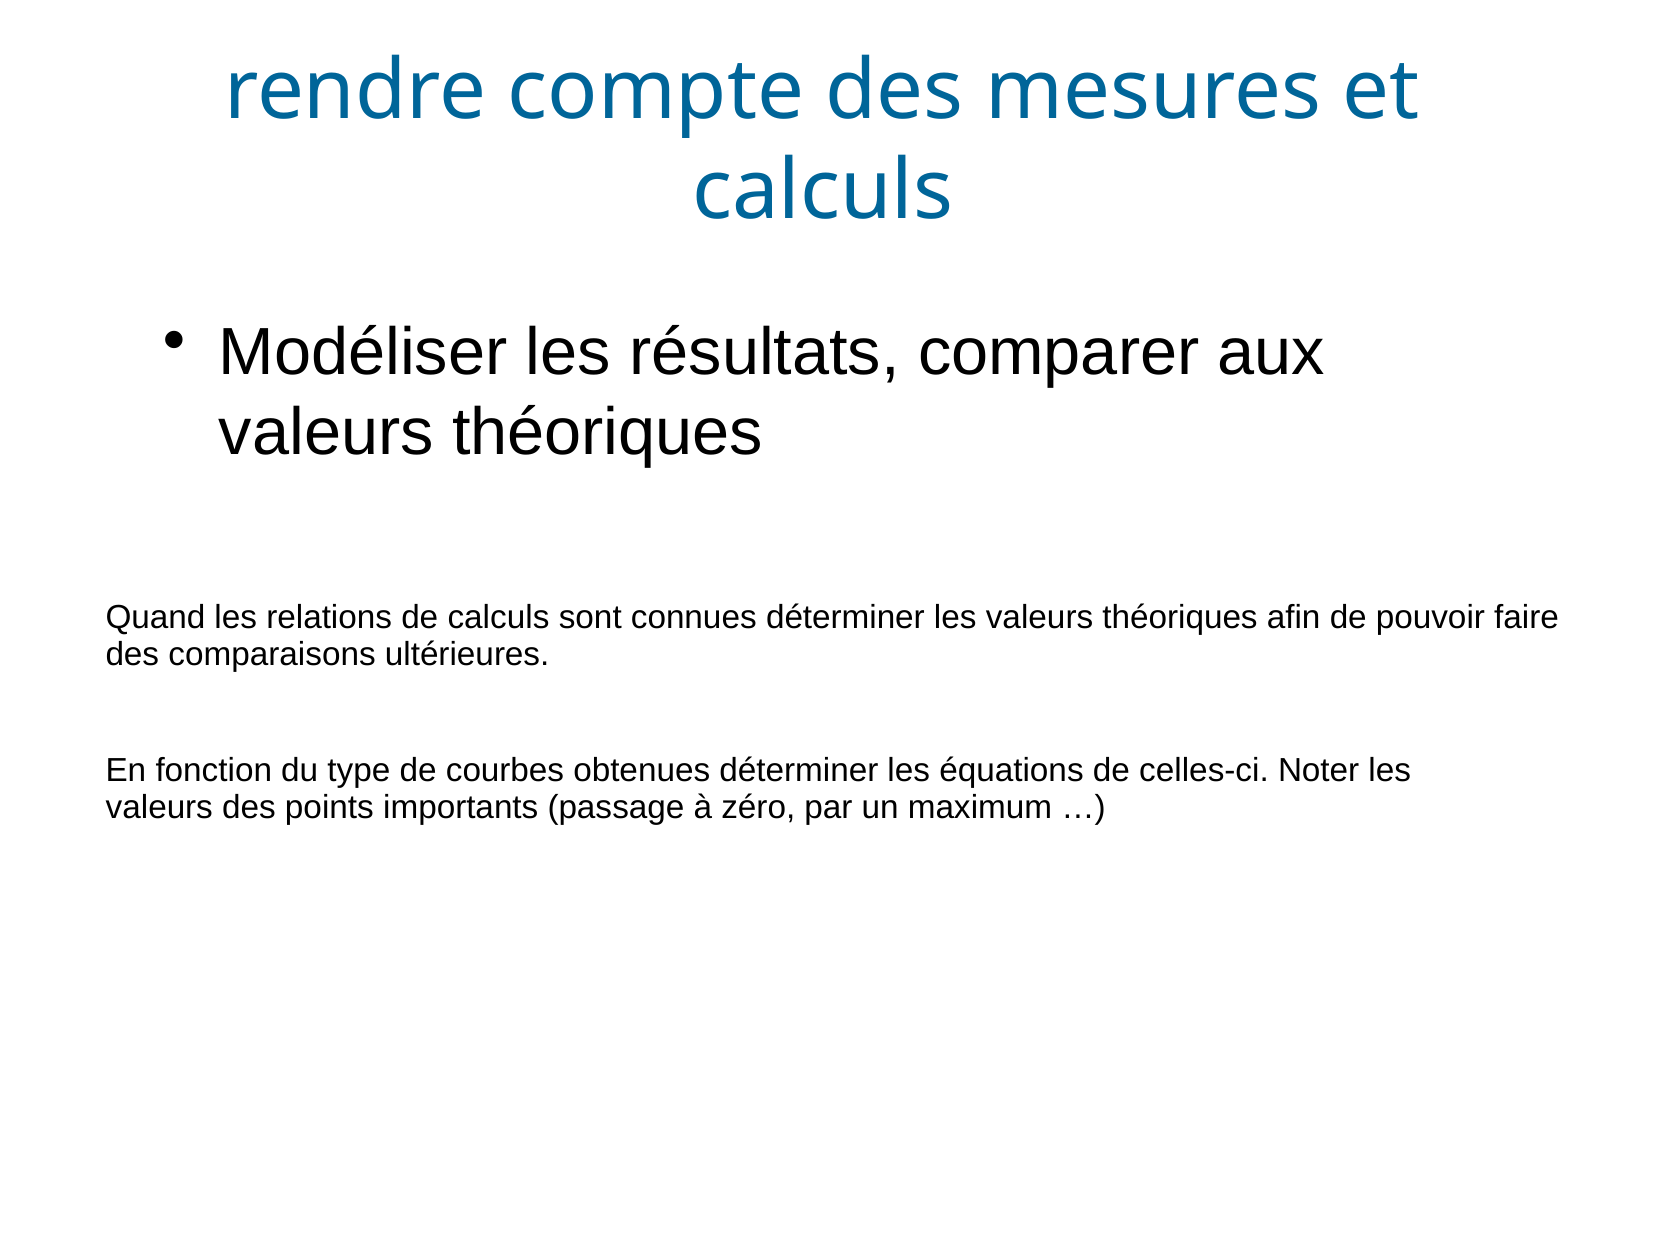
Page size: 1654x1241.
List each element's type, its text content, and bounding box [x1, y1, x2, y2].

title rendre compte des mesures et calculs [147, 41, 1498, 229]
text_box Quand les relations de calculs sont connues déterminer les valeurs théoriques afin de pouvoir faire des comparaisons ultérieures. [90, 591, 1582, 688]
text_box Modéliser les résultats, comparer aux valeurs théoriques [147, 300, 1498, 495]
text_box En fonction du type de courbes obtenues déterminer les équations de celles-ci. Noter les valeurs des points importants (passage à zéro, par un maximum …) [90, 744, 1540, 927]
